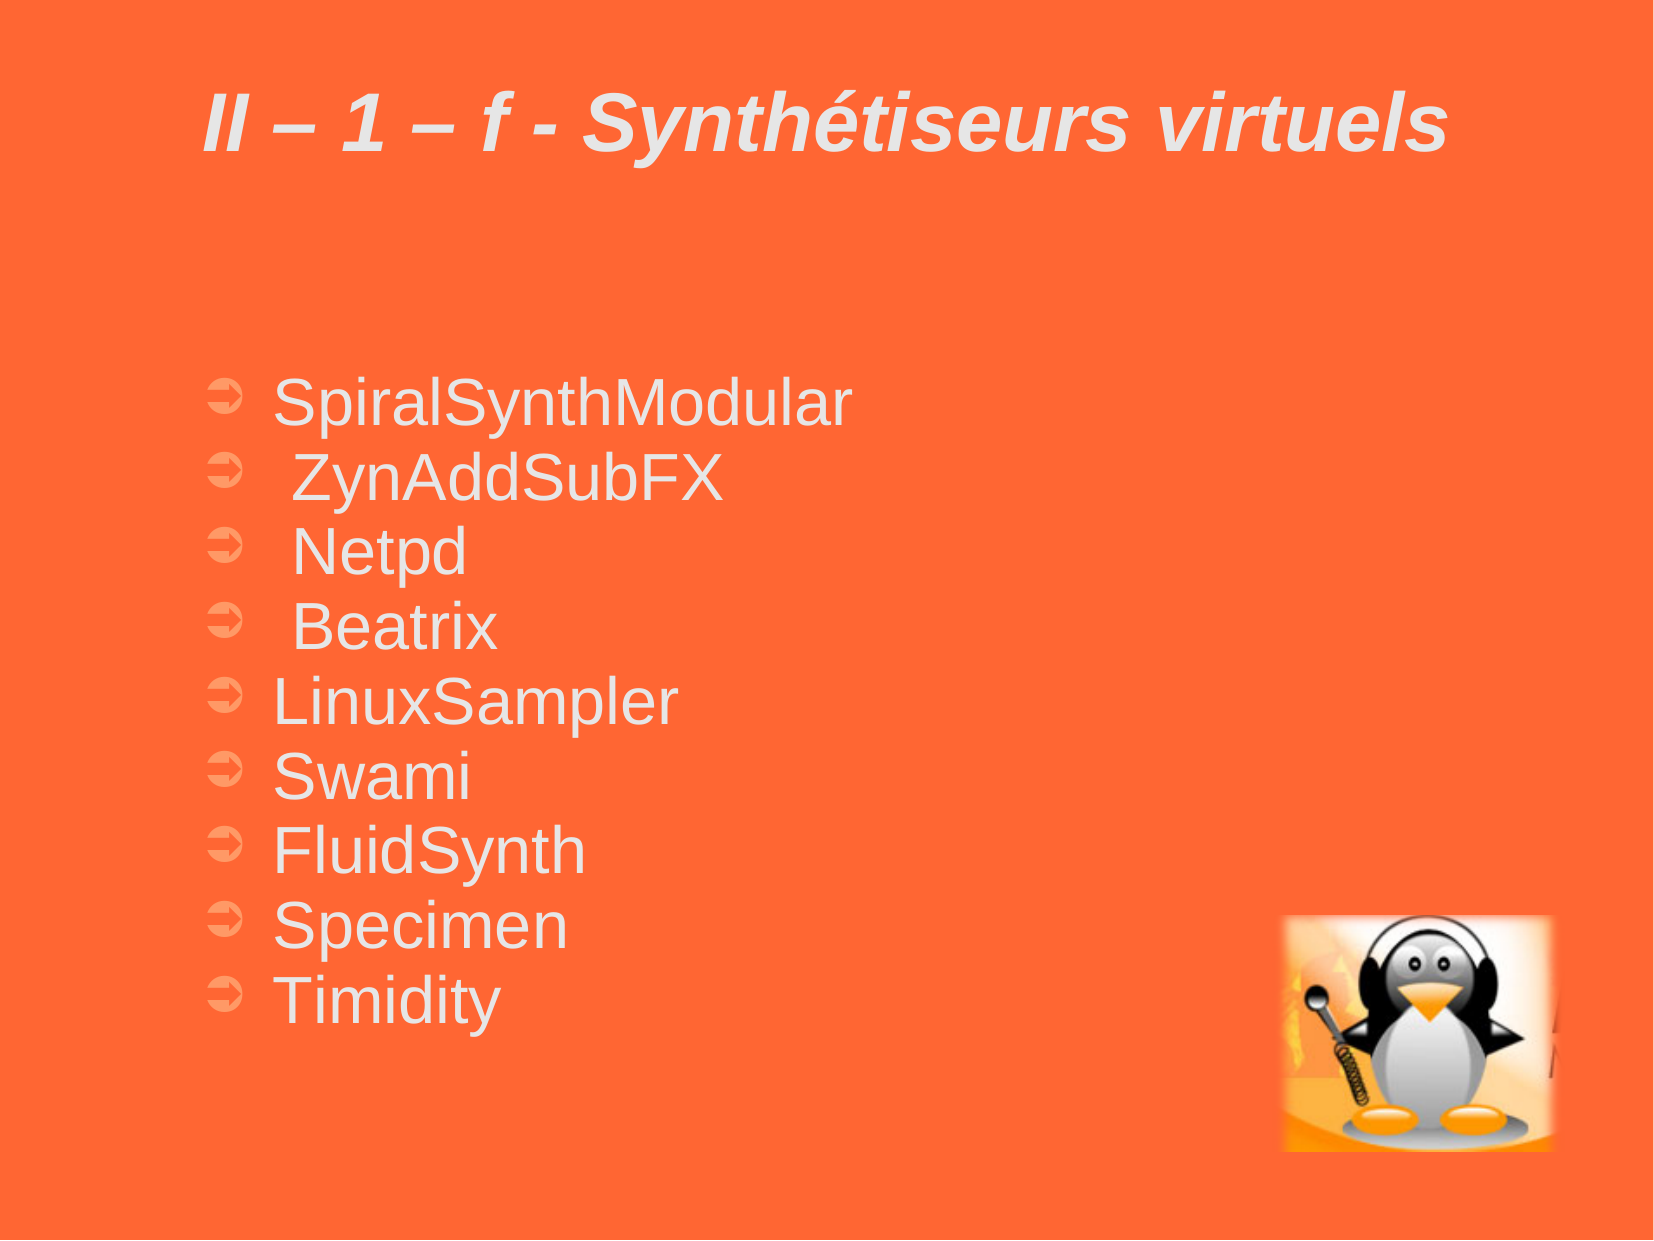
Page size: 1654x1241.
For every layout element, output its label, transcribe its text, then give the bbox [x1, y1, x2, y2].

picture [1272, 1147, 1565, 1152]
list SpiralSynthModular ZynAddSubFX Netpd Beatrix LinuxSampler Swami FluidSynth Specimen Timidity [178, 364, 1570, 1147]
title II – 1 – f - Synthétiseurs virtuels [121, 19, 1534, 227]
